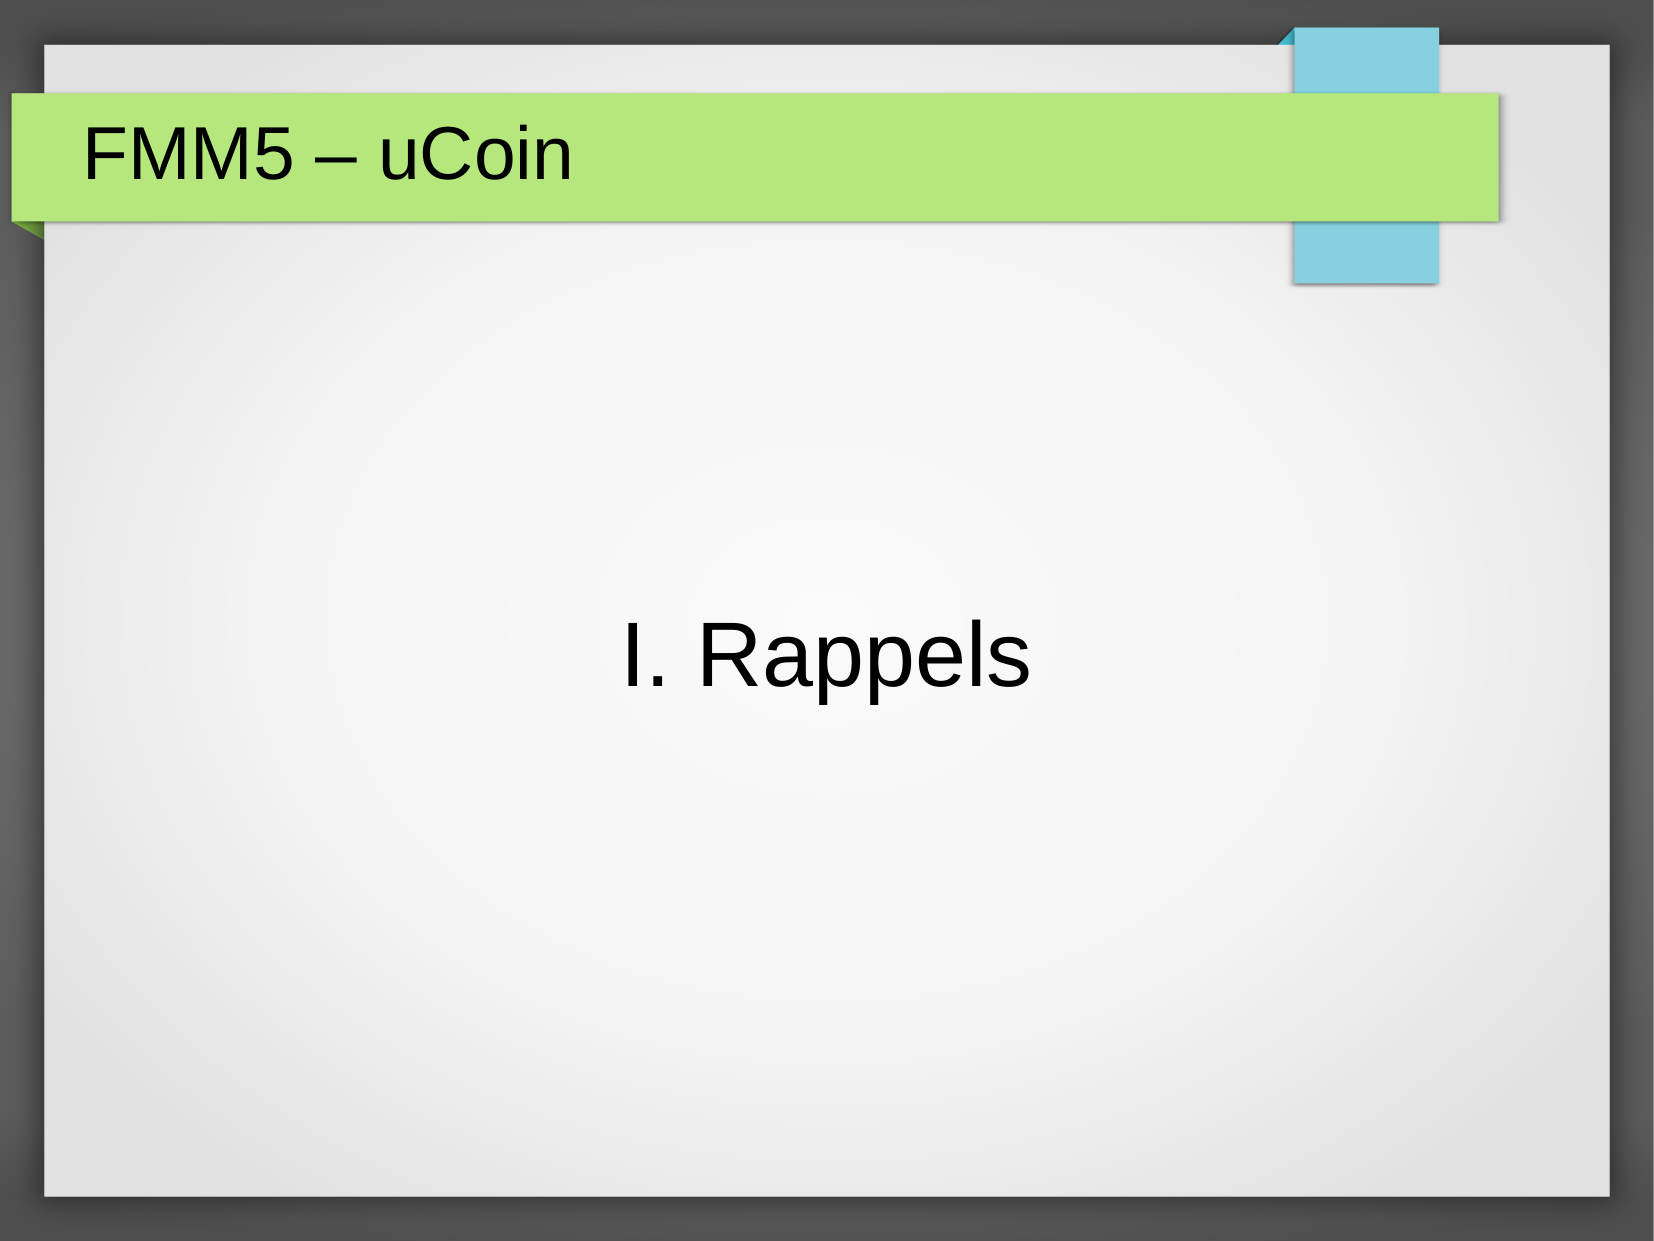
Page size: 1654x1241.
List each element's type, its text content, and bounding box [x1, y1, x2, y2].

picture [0, 0, 1654, 1241]
list I. Rappels [82, 295, 1571, 1015]
title FMM5 – uCoin [82, 94, 1264, 213]
